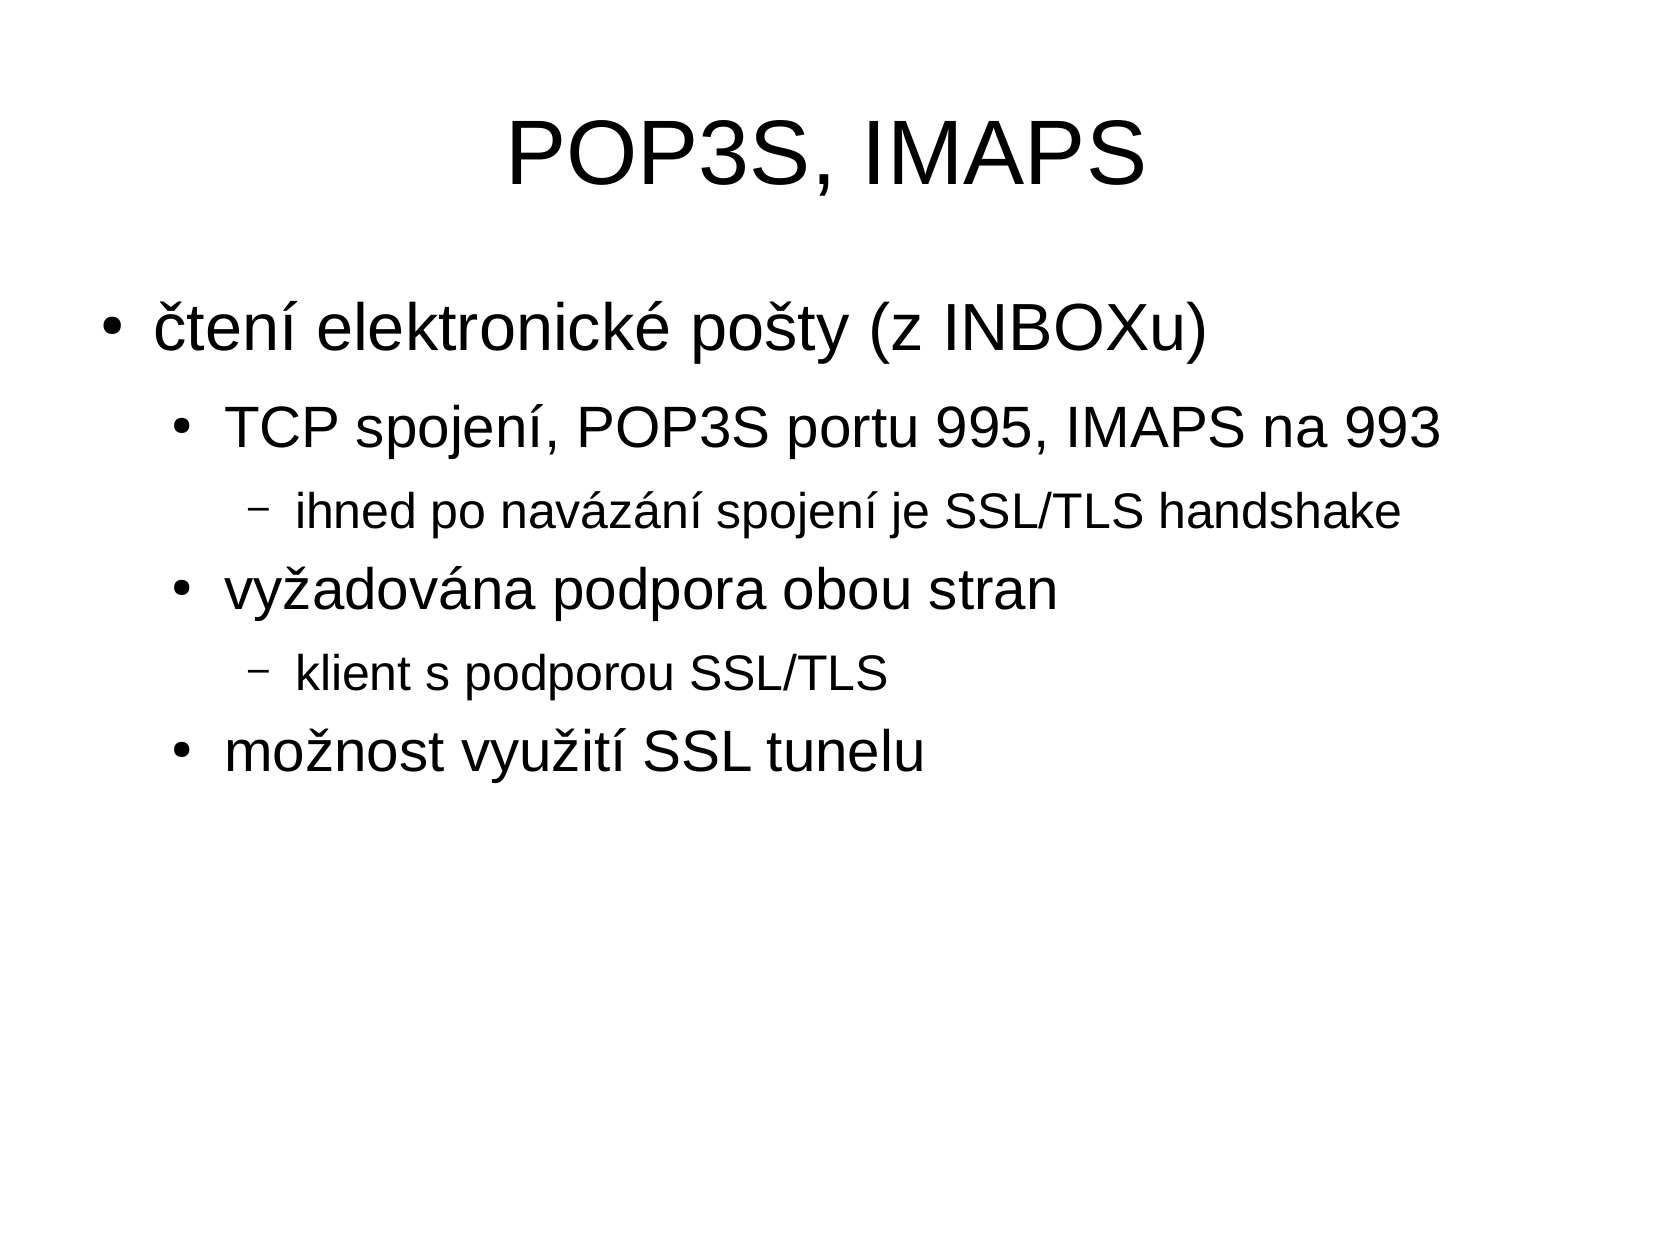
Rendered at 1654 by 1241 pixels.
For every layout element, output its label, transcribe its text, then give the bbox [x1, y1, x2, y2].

title POP3S, IMAPS [82, 49, 1571, 257]
list čtení elektronické pošty (z INBOXu) TCP spojení, POP3S portu 995, IMAPS na 993 ihned po navázání spojení je SSL/TLS handshake vyžadována podpora obou stran klient s podporou SSL/TLS možnost využití SSL tunelu [82, 290, 1571, 1109]
